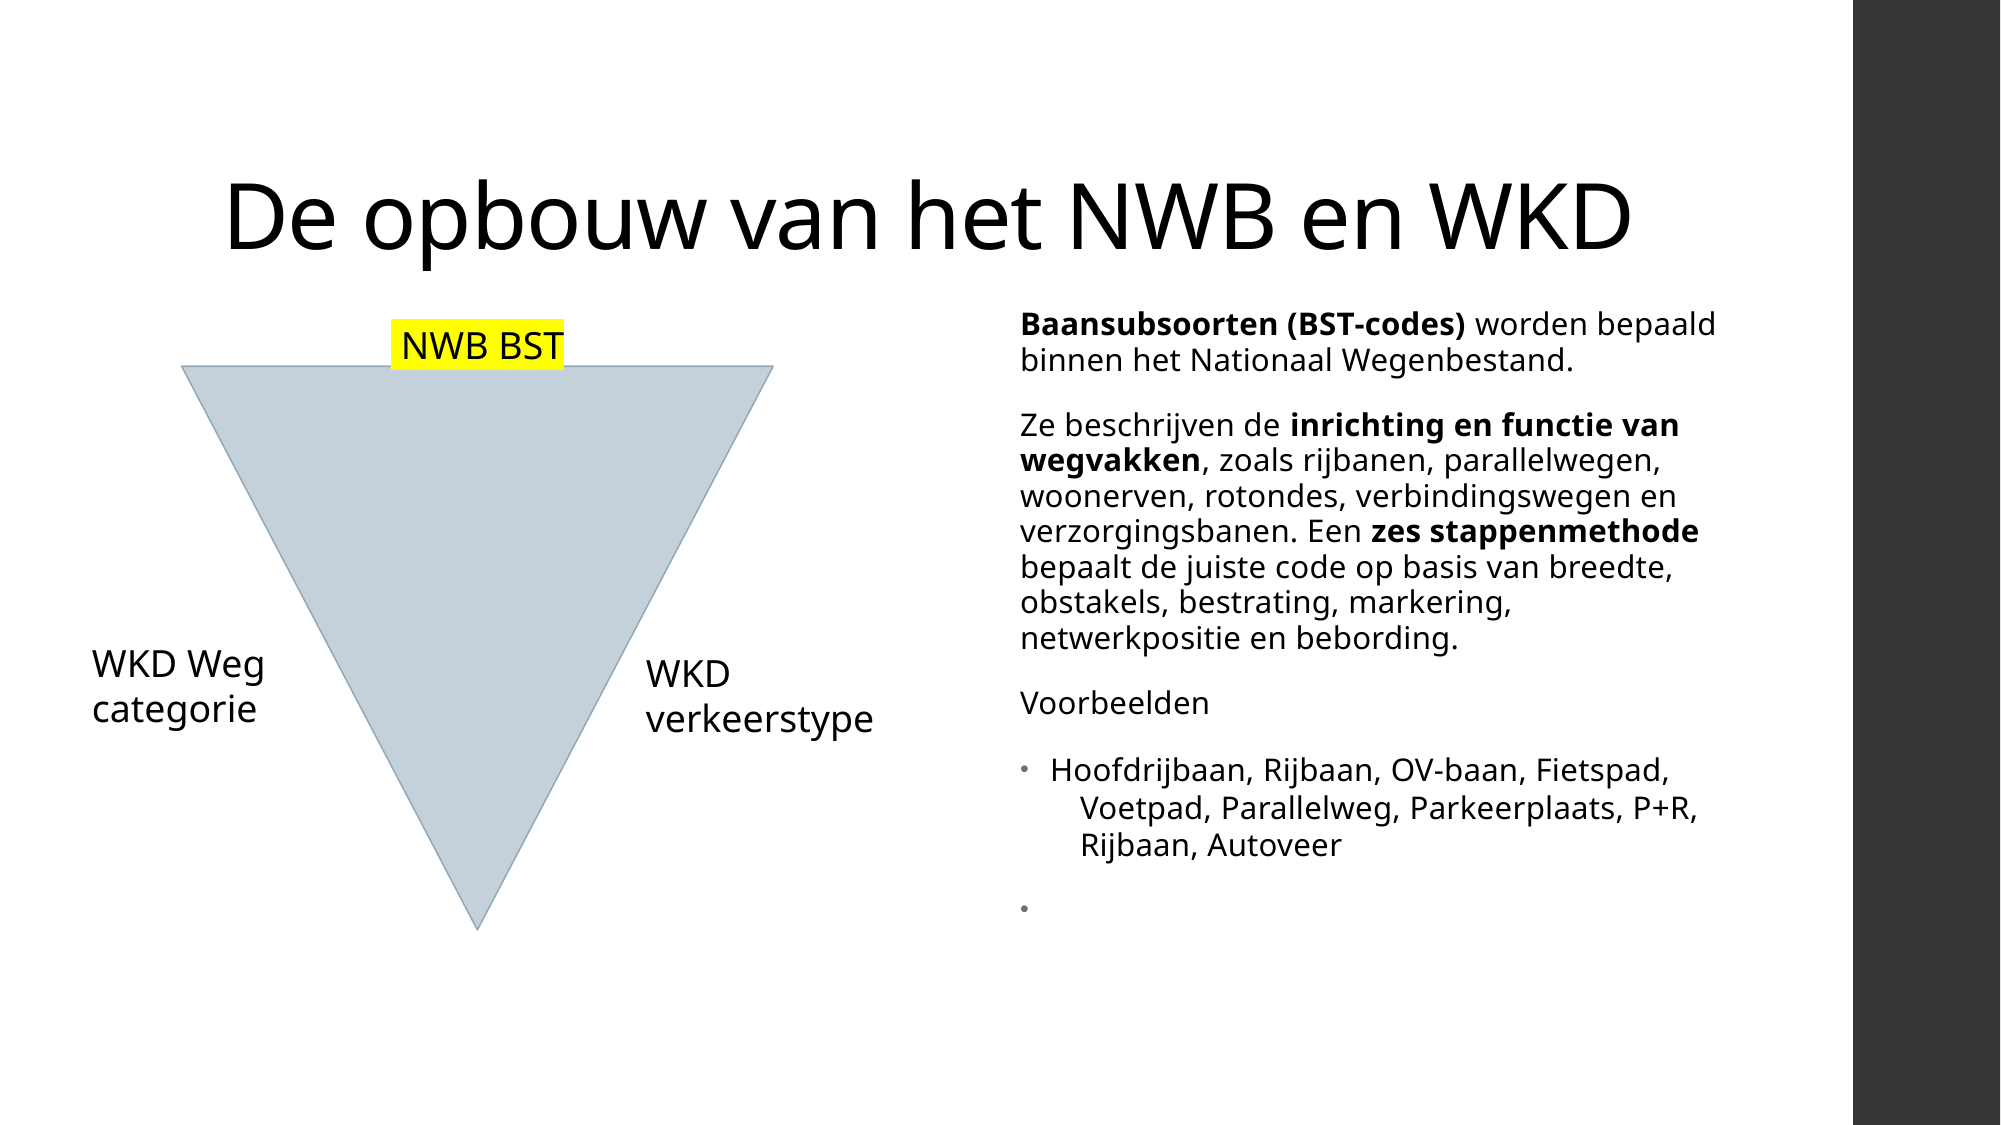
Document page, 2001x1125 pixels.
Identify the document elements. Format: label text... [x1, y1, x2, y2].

text_box NWB BST [376, 314, 661, 375]
text_box WKD verkeerstype [630, 642, 916, 749]
title De opbouw van het NWB en WKD [206, 60, 1797, 278]
text_box [181, 366, 774, 930]
text_box WKD Weg categorie [76, 632, 362, 739]
list Baansubsoorten (BST‑codes) worden bepaald binnen het Nationaal Wegenbestand. Ze beschrijven de inrichting en functie van wegvakken, zoals rijbanen, parallelwegen, woonerven, rotondes, verbindingswegen en verzorgingsbanen. Een zes stappenmethode bepaalt de juiste code op basis van breedte, obstakels, bestrating, markering, netwerkpositie en bebording. Voorbeelden Hoofdrijbaan, Rijbaan, OV-baan, Fietspad, Voetpad, Parallelweg, Parkeerplaats, P+R, Rijbaan, Autoveer [1005, 299, 1741, 1014]
